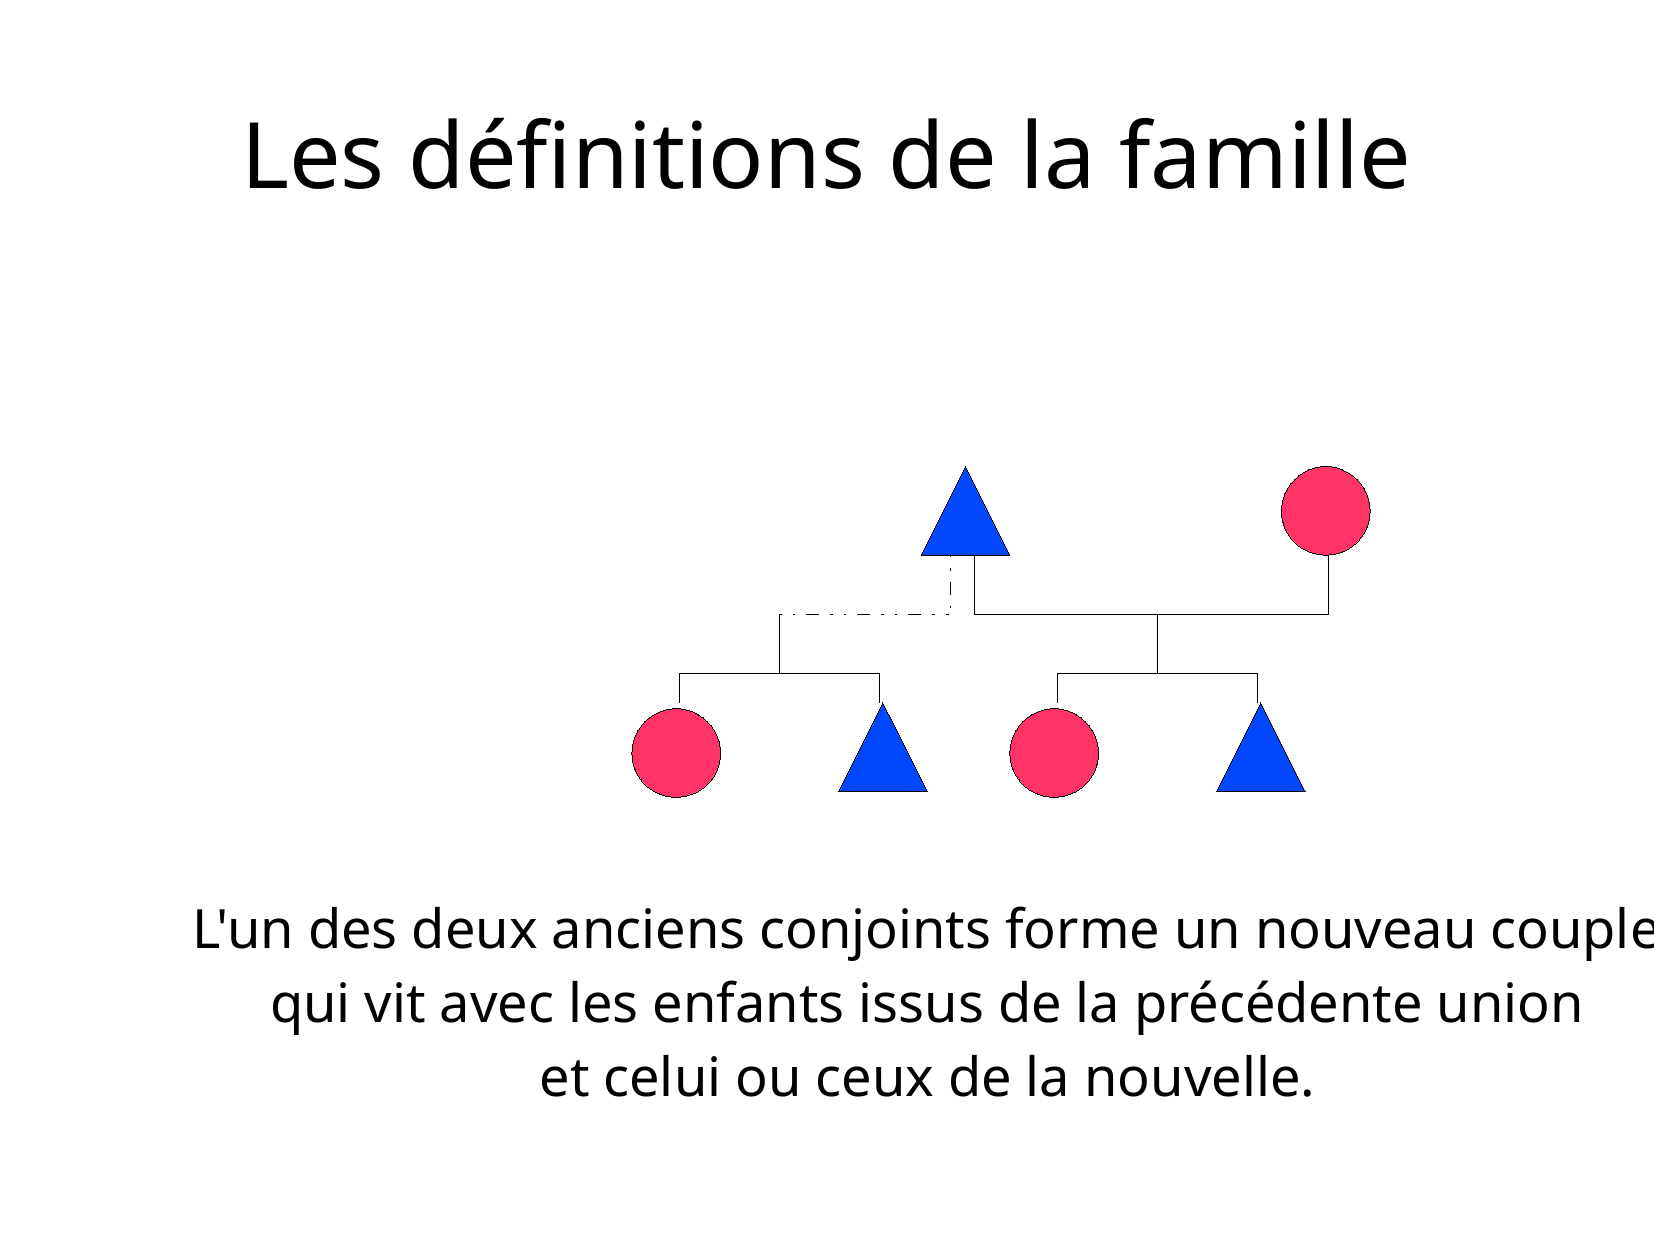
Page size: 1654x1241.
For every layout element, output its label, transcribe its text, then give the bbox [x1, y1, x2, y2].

text_box [1216, 702, 1306, 792]
title Les définitions de la famille [82, 56, 1571, 250]
text_box [921, 466, 1010, 556]
text_box [631, 708, 721, 798]
text_box [838, 702, 928, 792]
text_box [1281, 466, 1371, 556]
text_box [1009, 708, 1099, 798]
text_box L'un des deux anciens conjoints forme un nouveau couple qui vit avec les enfants issus de la précédente union et celui ou ceux de la nouvelle. [178, 900, 1476, 1102]
